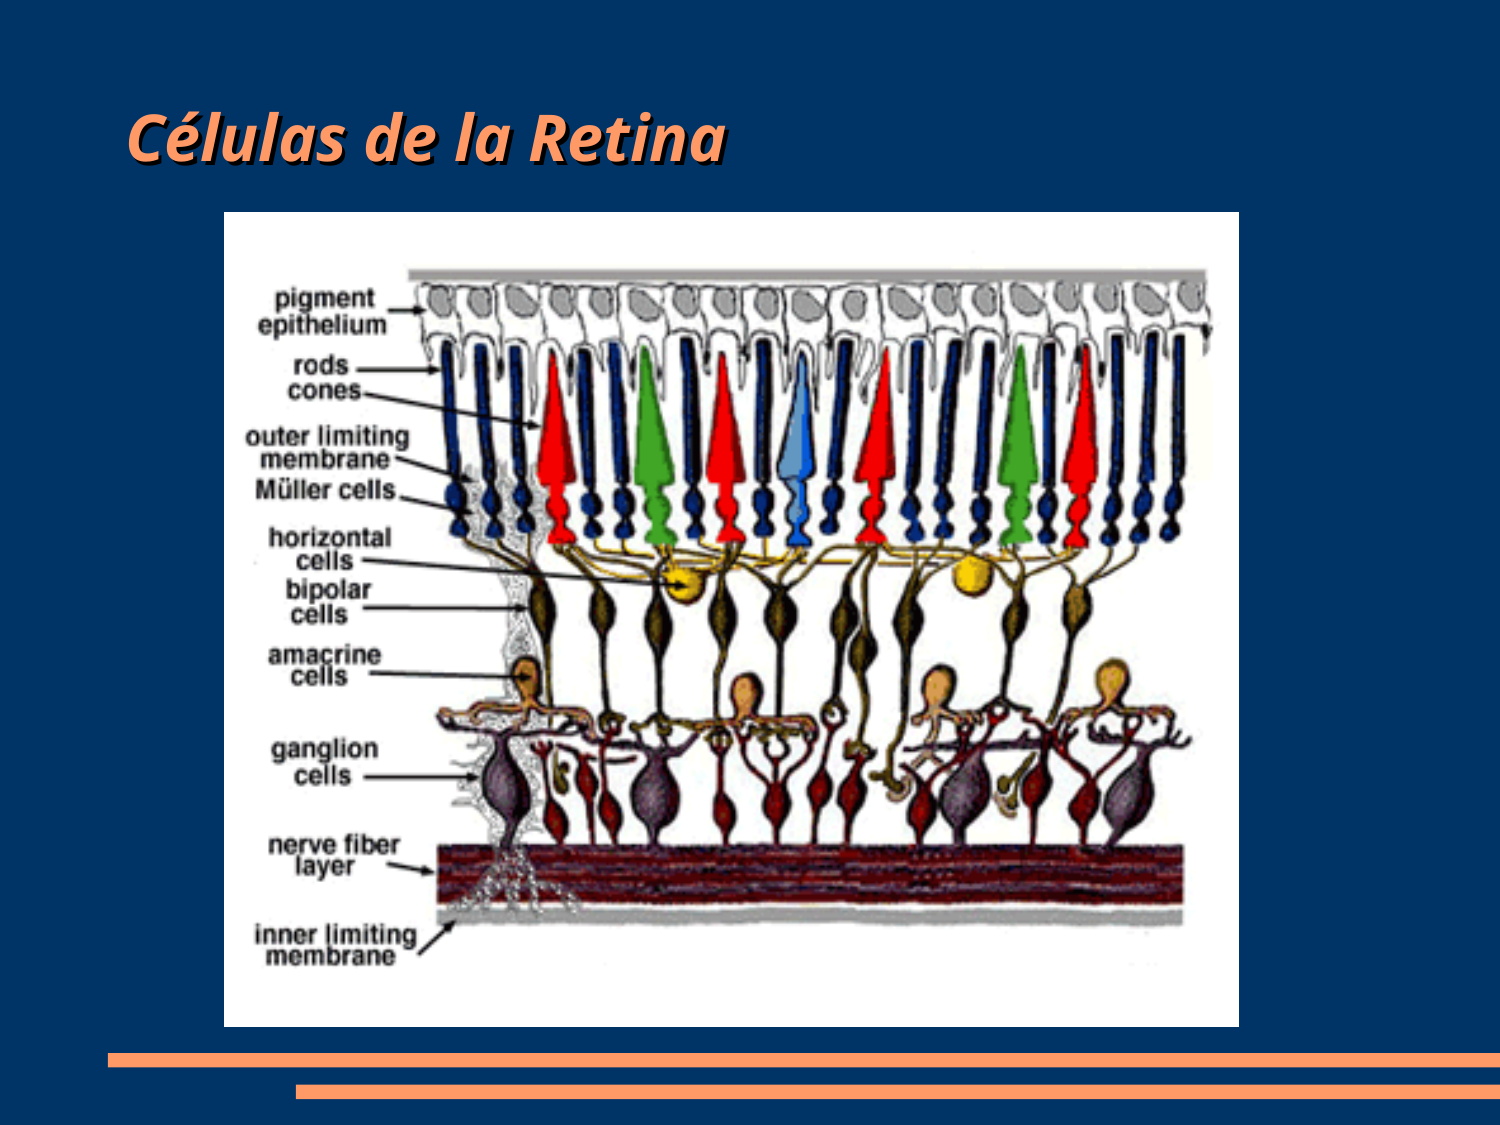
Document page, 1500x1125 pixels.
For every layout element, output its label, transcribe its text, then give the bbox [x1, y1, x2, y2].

title Células de la Retina [110, 41, 1392, 230]
picture [224, 212, 1239, 1027]
